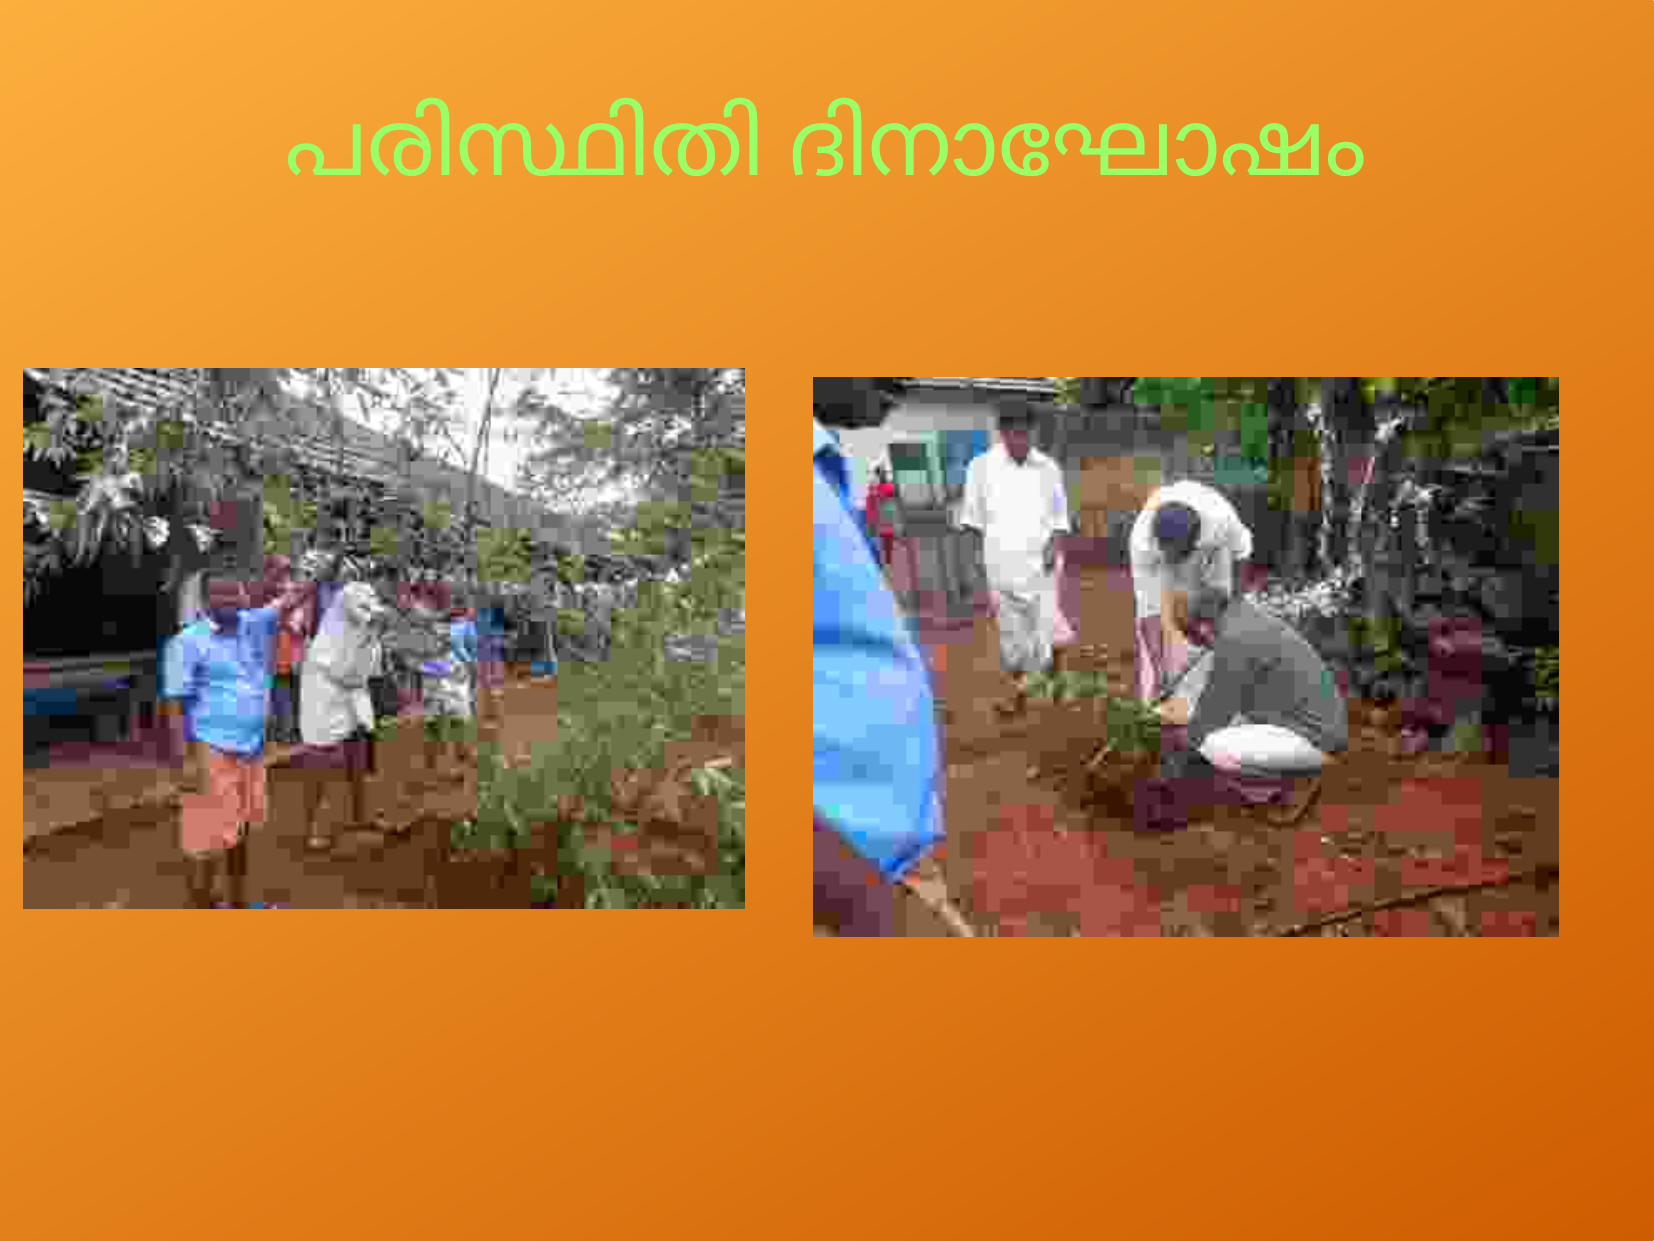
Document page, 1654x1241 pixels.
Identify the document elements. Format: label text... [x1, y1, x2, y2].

picture [813, 377, 1559, 937]
picture [23, 368, 745, 909]
title പരിസ്ഥിതി ദിനാഘോഷം [82, 49, 1571, 257]
